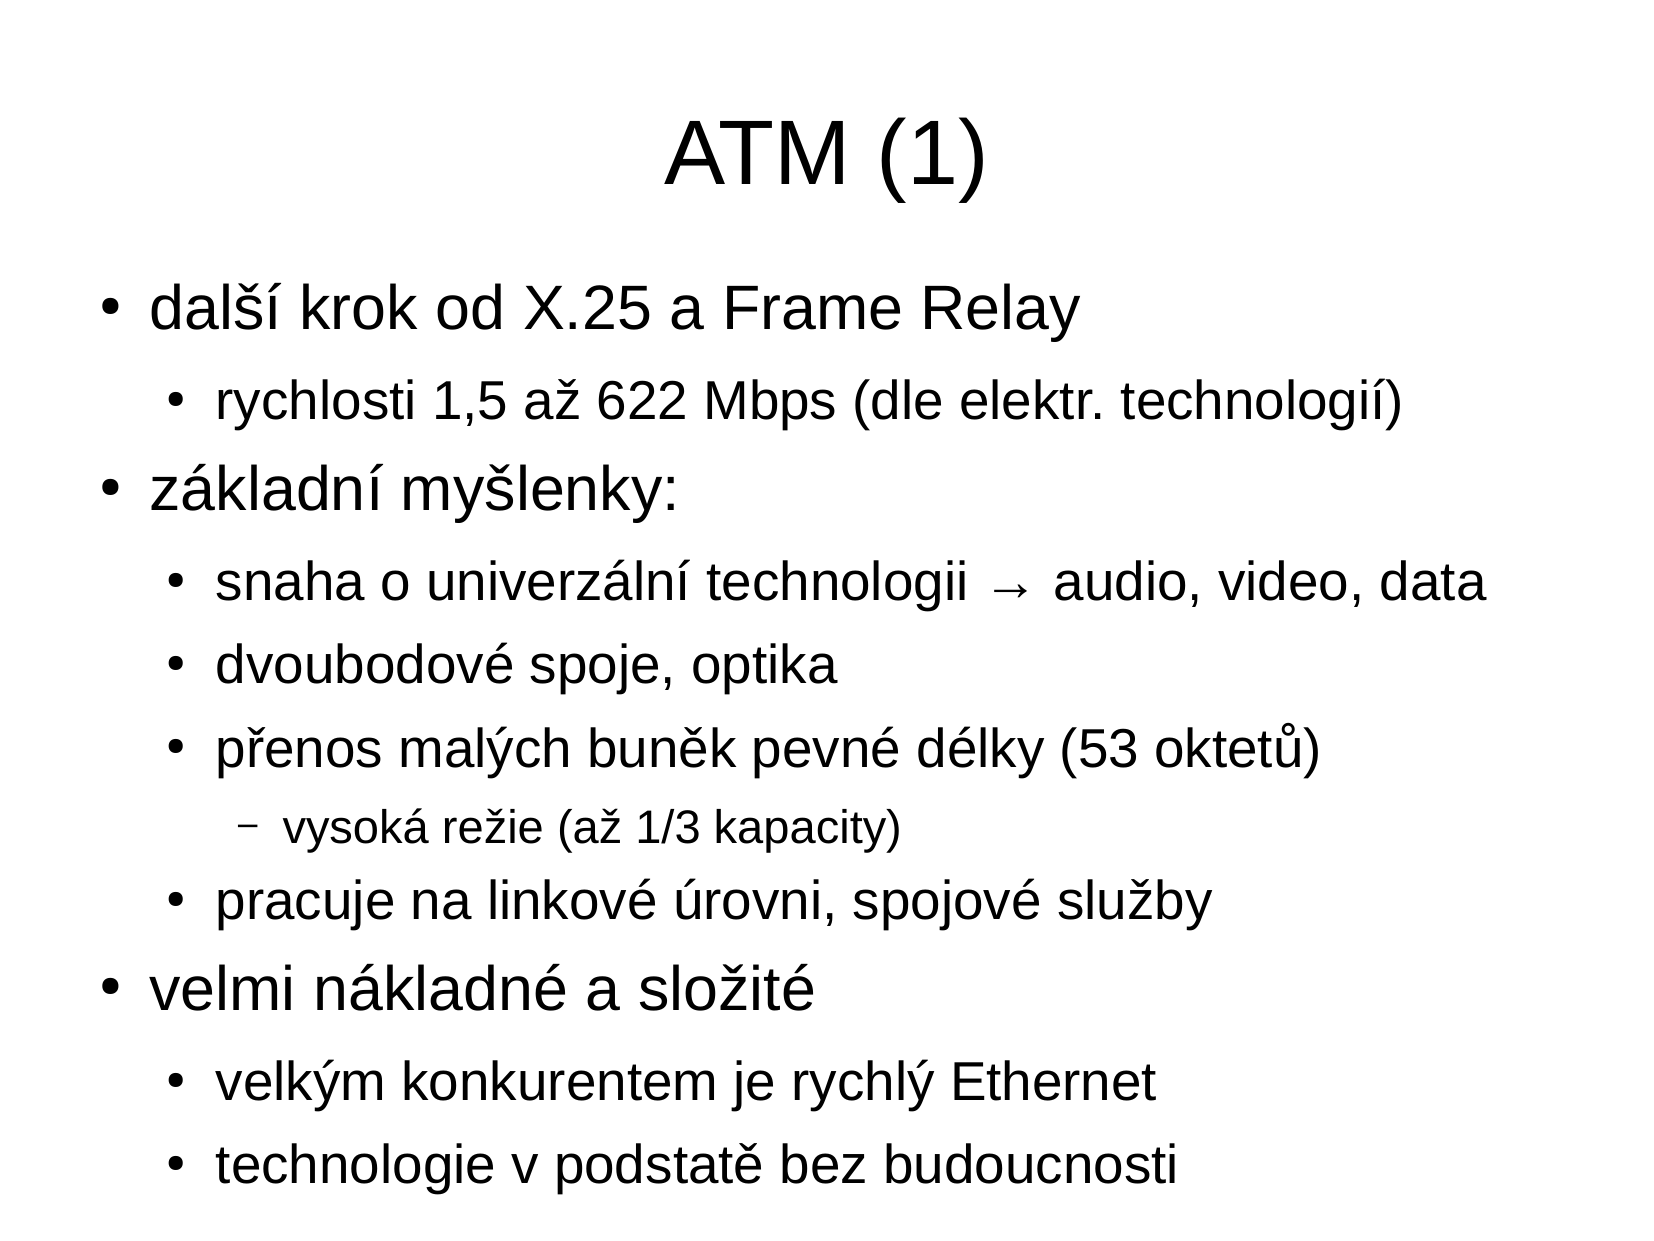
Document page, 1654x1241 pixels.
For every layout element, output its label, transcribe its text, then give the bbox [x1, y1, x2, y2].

title ATM (1) [82, 56, 1571, 250]
list další krok od X.25 a Frame Relay rychlosti 1,5 až 622 Mbps (dle elektr. technologií) základní myšlenky: snaha o univerzální technologii → audio, video, data dvoubodové spoje, optika přenos malých buněk pevné délky (53 oktetů) vysoká režie (až 1/3 kapacity) pracuje na linkové úrovni, spojové služby velmi nákladné a složité velkým konkurentem je rychlý Ethernet technologie v podstatě bez budoucnosti [82, 272, 1571, 1211]
